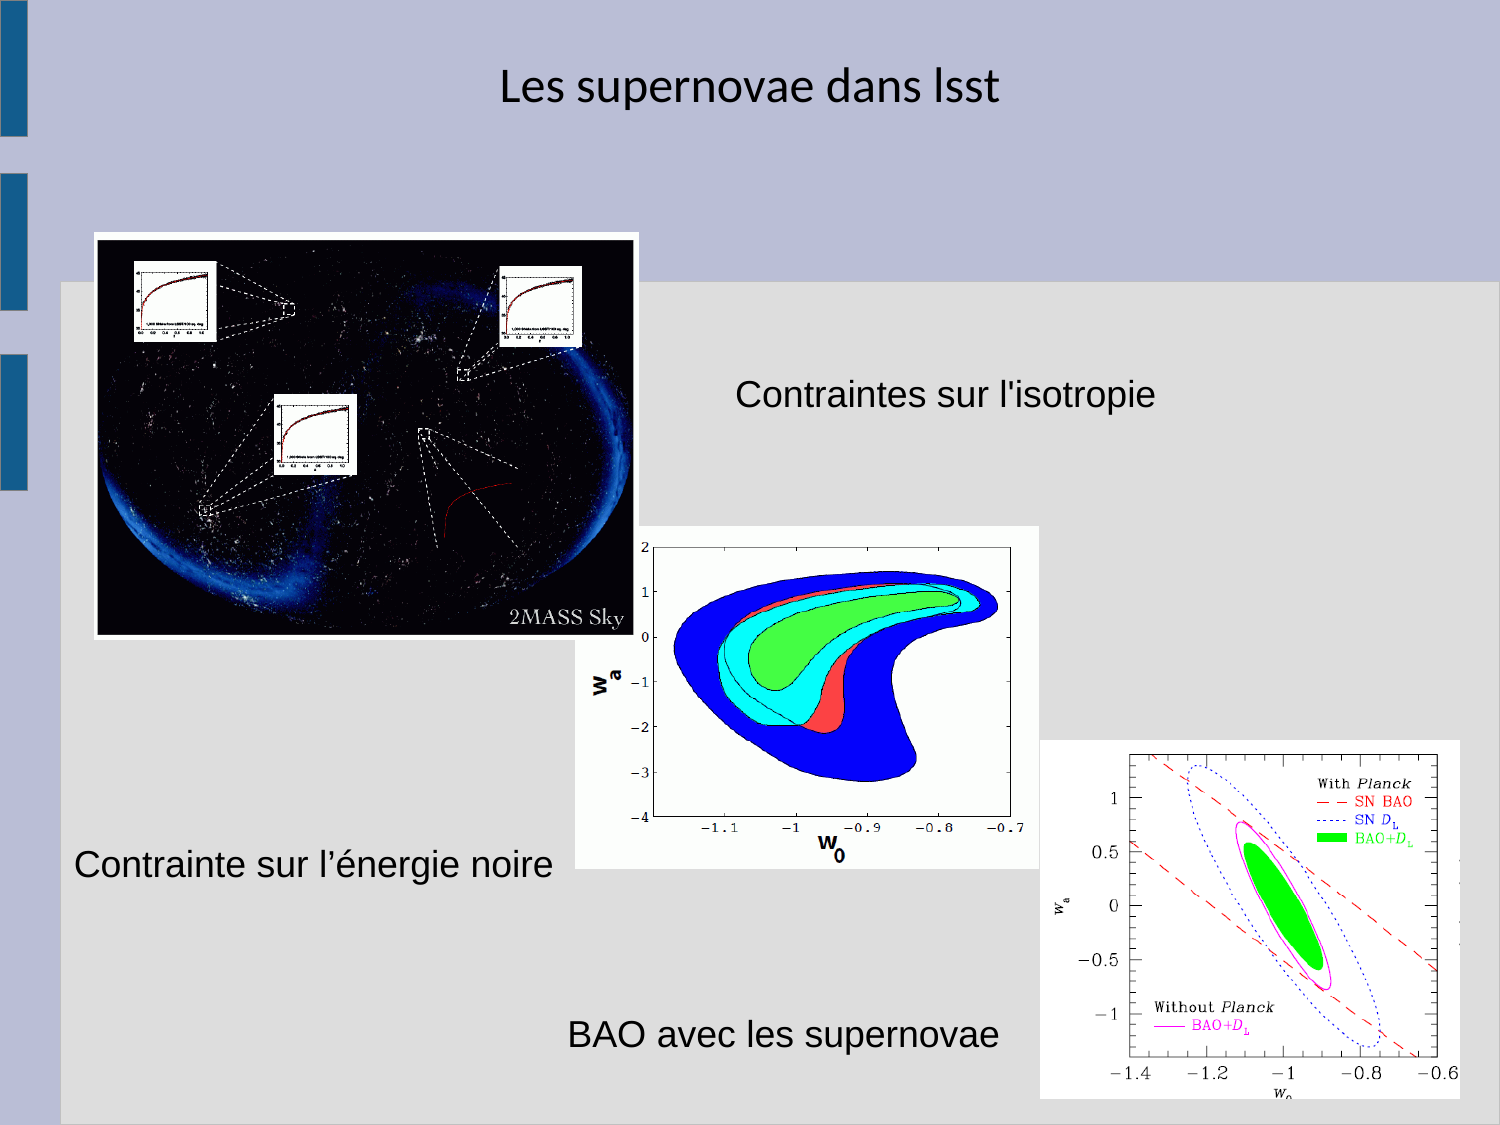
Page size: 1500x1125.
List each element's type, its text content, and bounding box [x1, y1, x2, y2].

text_box BAO avec les supernovae [552, 1006, 1016, 1063]
title Les supernovae dans lsst [75, 45, 1425, 233]
text_box Contraintes sur l'isotropie [720, 366, 1173, 423]
text_box Contrainte sur l’énergie noire [59, 836, 571, 894]
picture [1040, 740, 1460, 1099]
picture [94, 232, 1039, 869]
